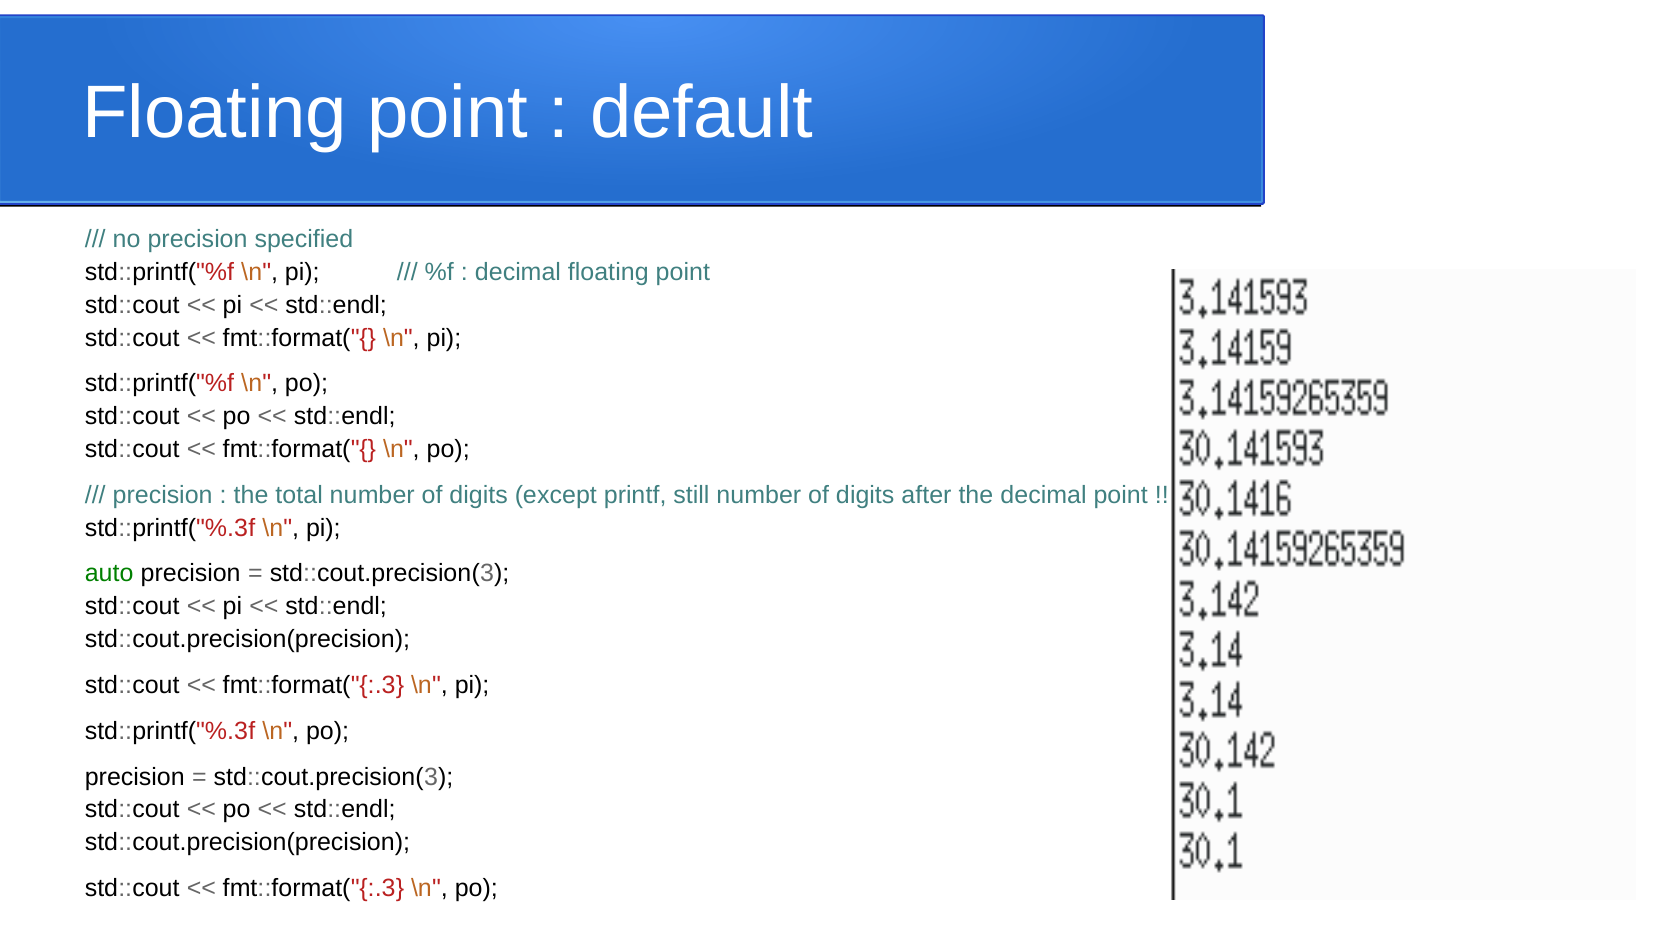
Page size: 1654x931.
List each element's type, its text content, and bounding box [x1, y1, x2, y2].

list /// no precision specified std::printf("%f \n", pi); /// %f : decimal floating point std::cout << pi << std::endl; std::cout << fmt::format("{} \n", pi); std::printf("%f \n", po); std::cout << po << std::endl; std::cout << fmt::format("{} \n", po); /// precision : the total number of digits (except printf, still number of digits after the decimal point !!!) std::printf("%.3f \n", pi); auto precision = std::cout.precision(3); std::cout << pi << std::endl; std::cout.precision(precision); std::cout << fmt::format("{:.3} \n", pi); std::printf("%.3f \n", po); precision = std::cout.precision(3); std::cout << po << std::endl; std::cout.precision(precision); std::cout << fmt::format("{:.3} \n", po); [56, 225, 1636, 916]
picture [1170, 269, 1636, 901]
title Floating point : default [82, 29, 1235, 196]
